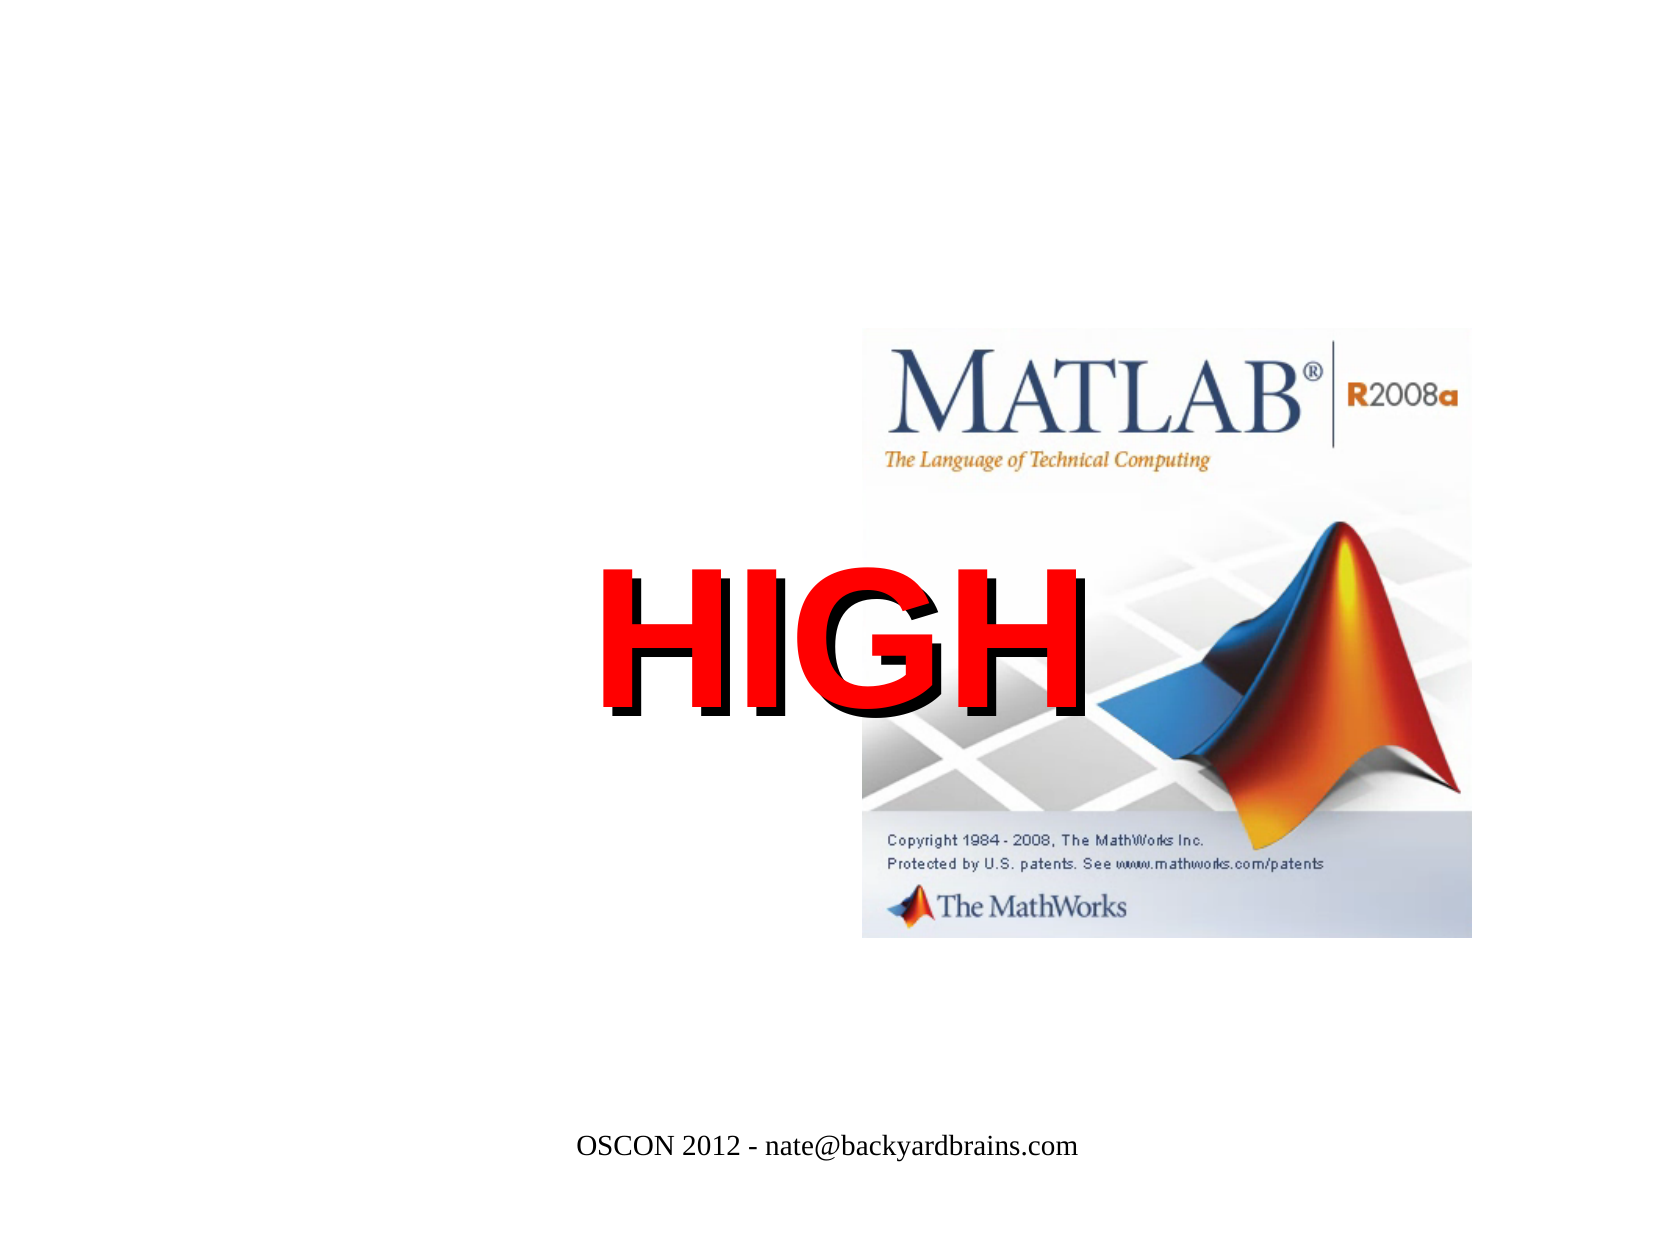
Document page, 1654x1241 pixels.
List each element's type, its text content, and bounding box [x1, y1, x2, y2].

picture [862, 328, 1472, 938]
title HIGH [525, 526, 1155, 751]
picture [187, 300, 746, 1013]
